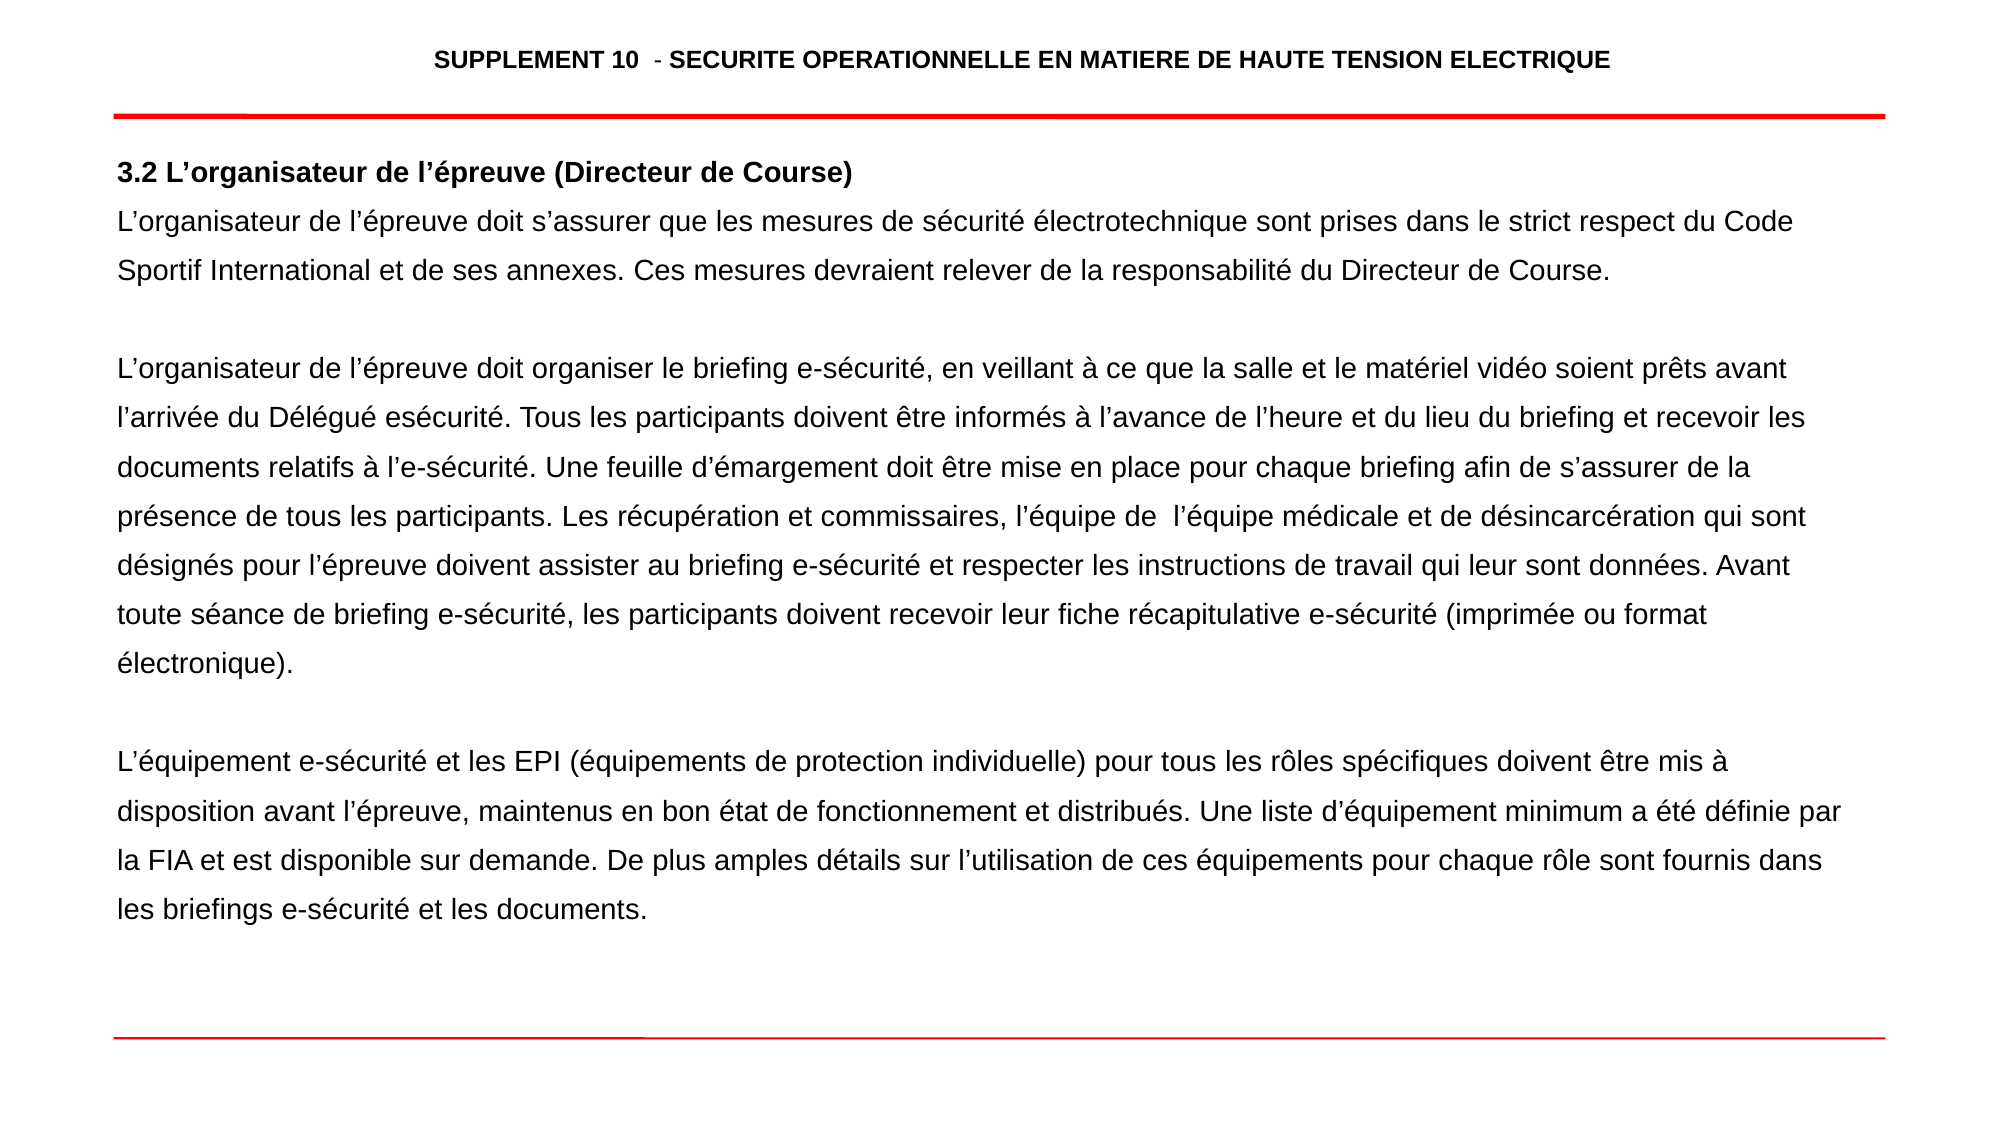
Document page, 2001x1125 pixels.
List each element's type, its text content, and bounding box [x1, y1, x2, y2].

text_box 3.2 L’organisateur de l’épreuve (Directeur de Course) L’organisateur de l’épreuve doit s’assurer que les mesures de sécurité électrotechnique sont prises dans le strict respect du Code Sportif International et de ses annexes. Ces mesures devraient relever de la responsabilité du Directeur de Course. L’organisateur de l’épreuve doit organiser le briefing e-sécurité, en veillant à ce que la salle et le matériel vidéo soient prêts avant l’arrivée du Délégué esécurité. Tous les participants doivent être informés à l’avance de l’heure et du lieu du briefing et recevoir les documents relatifs à l’e-sécurité. Une feuille d’émargement doit être mise en place pour chaque briefing afin de s’assurer de la présence de tous les participants. Les récupération et commissaires, l’équipe de l’équipe médicale et de désincarcération qui sont désignés pour l’épreuve doivent assister au briefing e-sécurité et respecter les instructions de travail qui leur sont données. Avant toute séance de briefing e-sécurité, les participants doivent recevoir leur fiche récapitulative e-sécurité (imprimée ou format électronique). L’équipement e-sécurité et les EPI (équipements de protection individuelle) pour tous les rôles spécifiques doivent être mis à disposition avant l’épreuve, maintenus en bon état de fonctionnement et distribués. Une liste d’équipement minimum a été définie par la FIA et est disponible sur demande. De plus amples détails sur l’utilisation de ces équipements pour chaque rôle sont fournis dans les briefings e-sécurité et les documents. [102, 132, 1875, 934]
text_box SUPPLEMENT 10 - SECURITE OPERATIONNELLE EN MATIERE DE HAUTE TENSION ELECTRIQUE [173, 38, 1895, 82]
